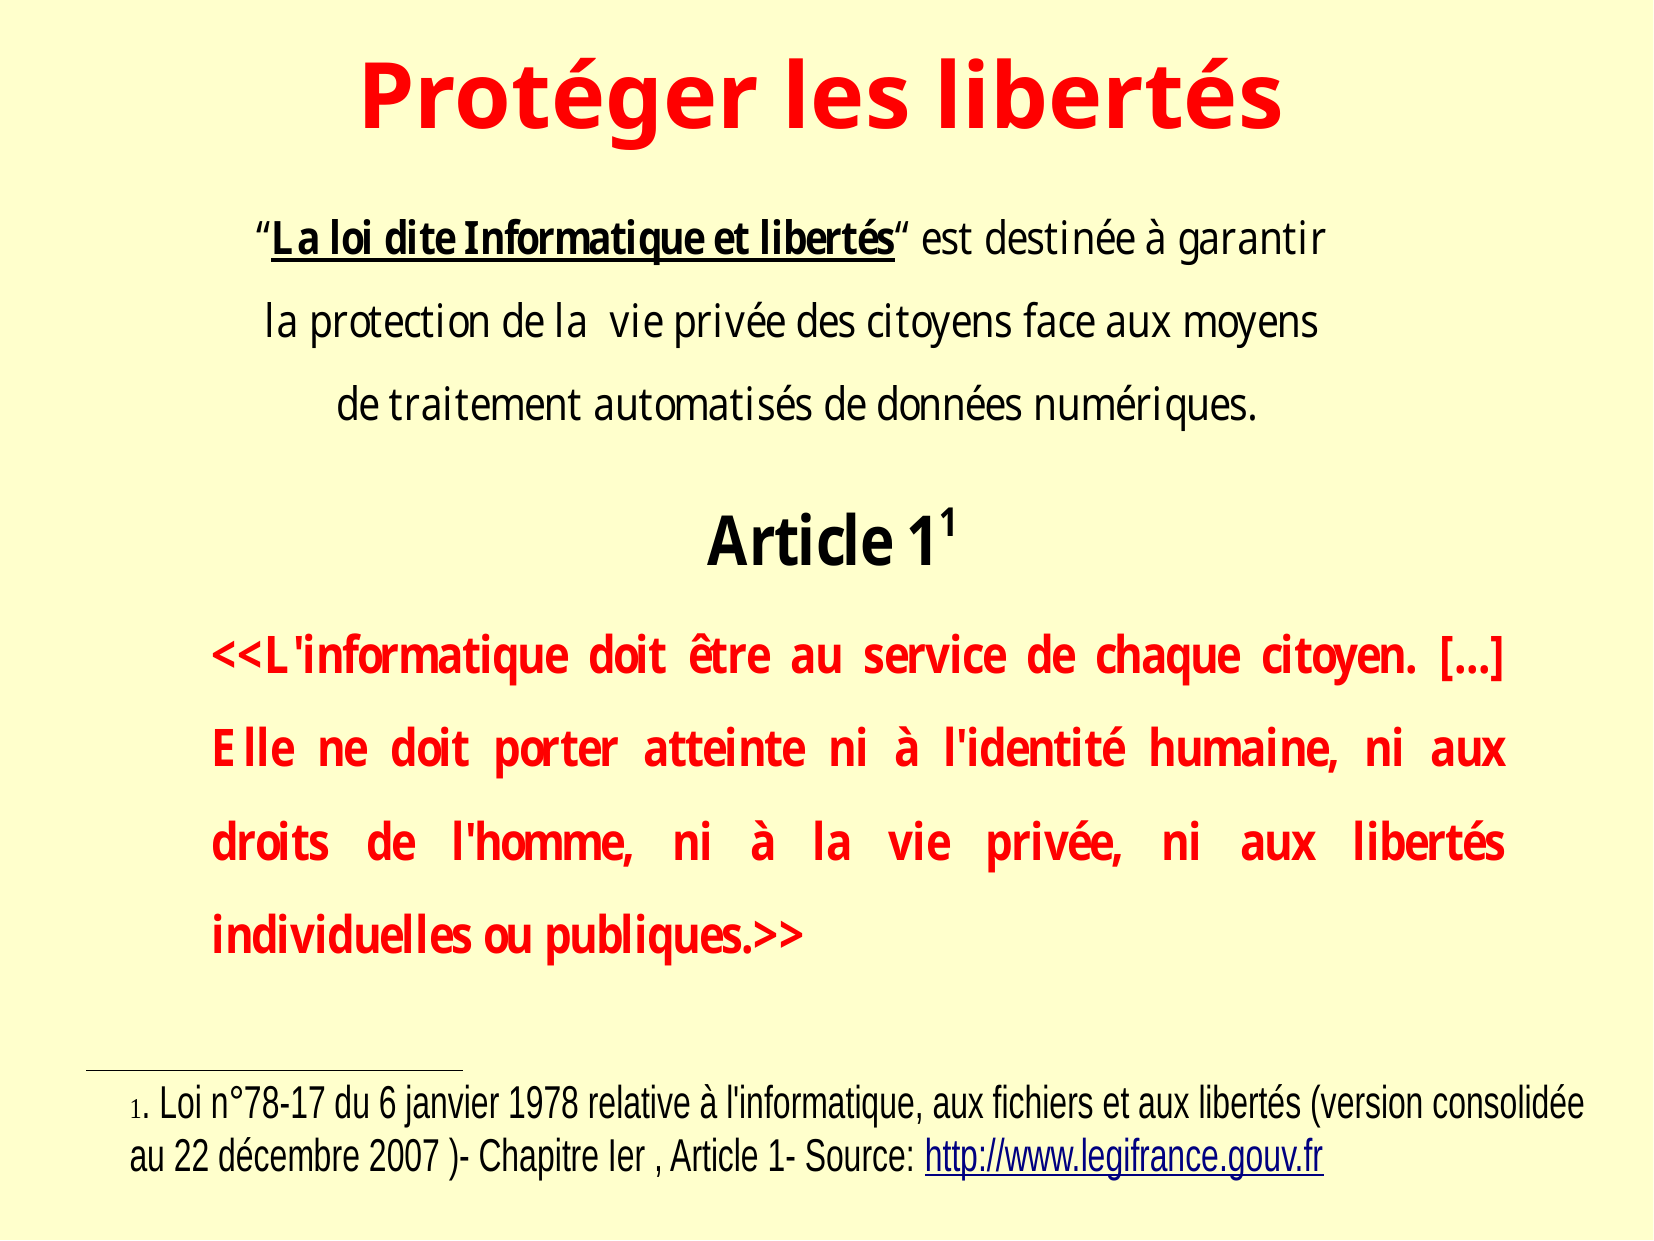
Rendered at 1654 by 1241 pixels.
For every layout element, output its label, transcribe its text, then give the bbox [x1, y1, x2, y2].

title Protéger les libertés [76, 29, 1565, 158]
chart [85, 143, 1595, 1182]
